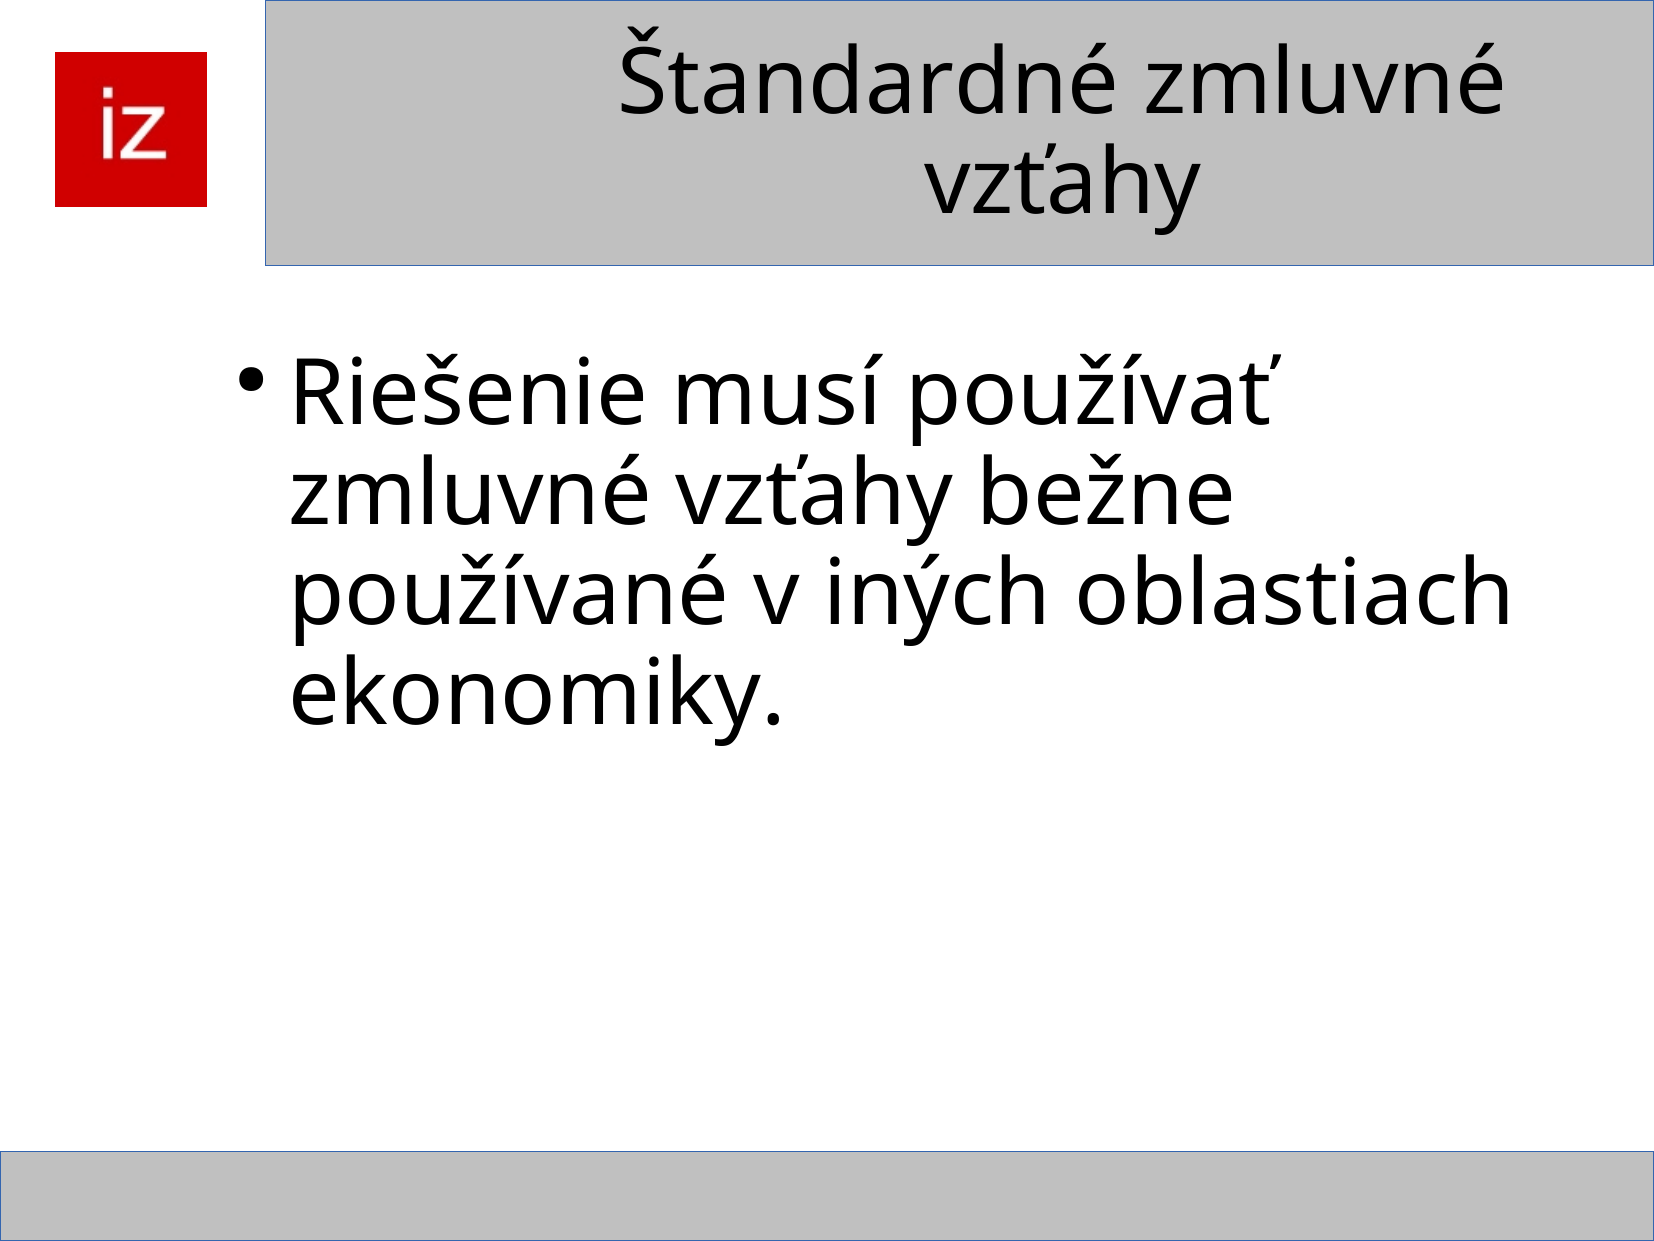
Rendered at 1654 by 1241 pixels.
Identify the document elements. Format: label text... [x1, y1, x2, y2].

picture [55, 52, 207, 207]
list Riešenie musí používať zmluvné vzťahy bežne používané v iných oblastiach ekonomiky. [121, 344, 1533, 1126]
title Štandardné zmluvné vzťahy [561, 29, 1565, 237]
